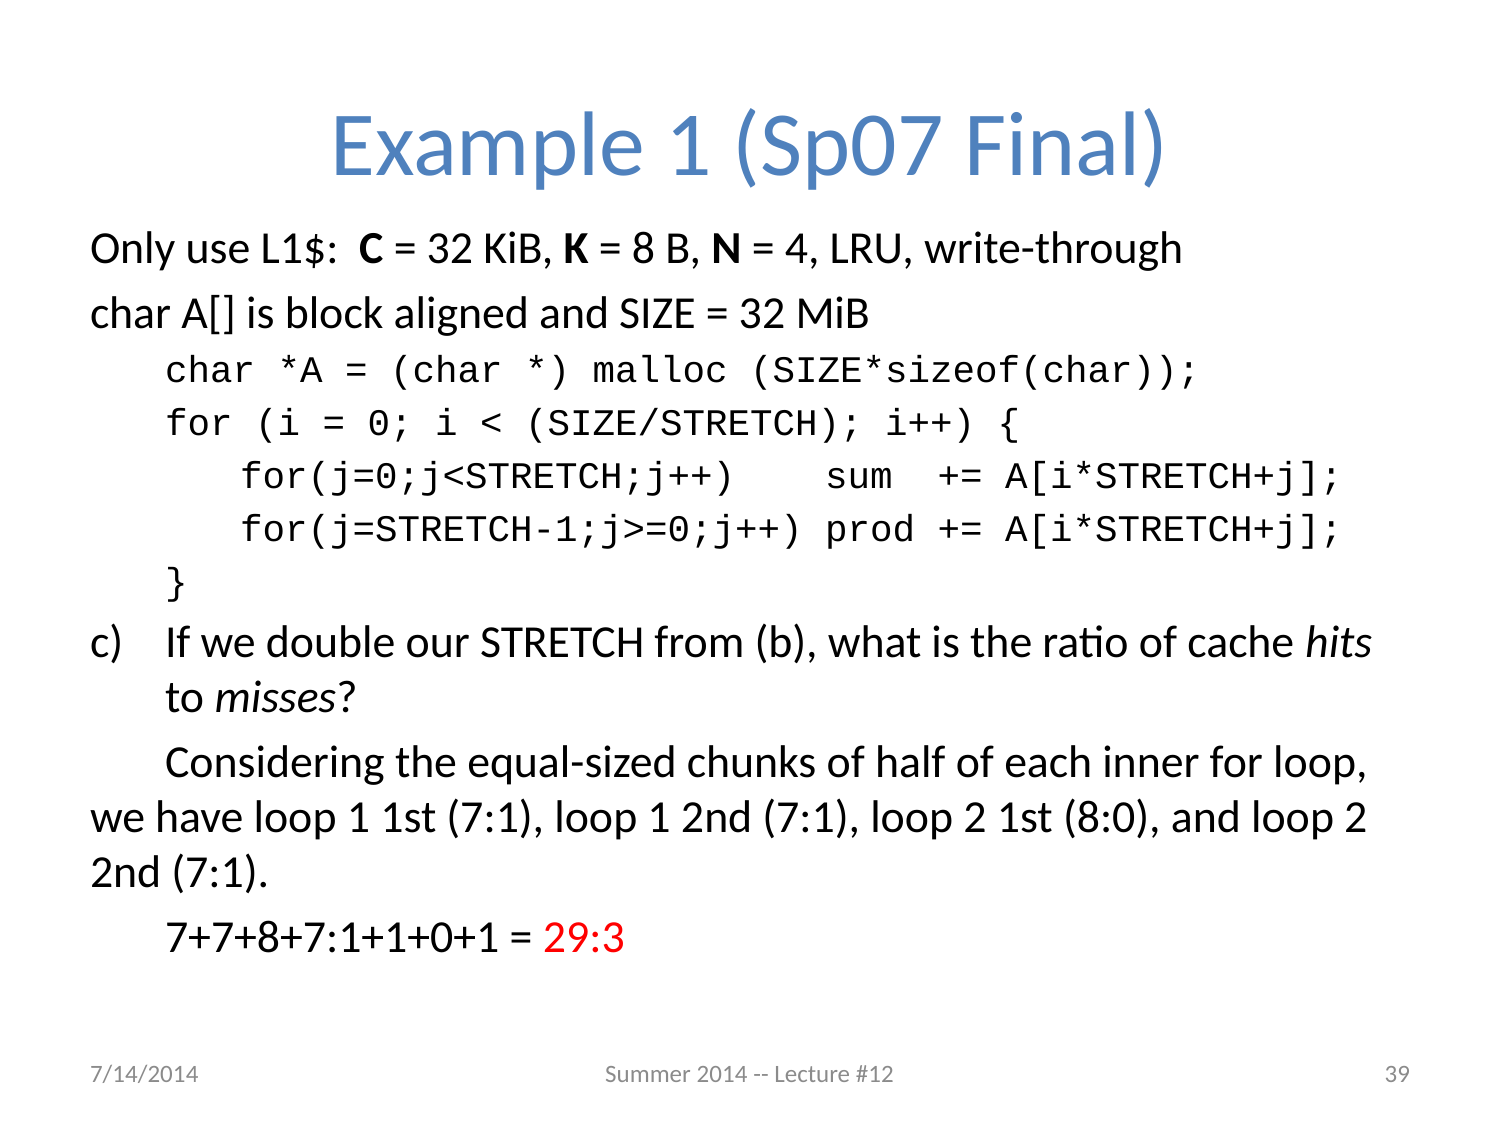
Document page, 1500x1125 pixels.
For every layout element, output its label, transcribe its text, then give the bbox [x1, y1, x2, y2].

title Example 1 (Sp07 Final) [75, 45, 1425, 210]
list Only use L1$: C = 32 KiB, K = 8 B, N = 4, LRU, write-through char A[] is block aligned and SIZE = 32 MiB char *A = (char *) malloc (SIZE*sizeof(char)); for (i = 0; i < (SIZE/STRETCH); i++) { for(j=0;j<STRETCH;j++) sum += A[i*STRETCH+j]; for(j=STRETCH-1;j>=0;j++) prod += A[i*STRETCH+j]; } If we double our STRETCH from (b), what is the ratio of cache hits to misses? Considering the equal-sized chunks of half of each inner for loop, we have loop 1 1st (7:1), loop 1 2nd (7:1), loop 2 1st (8:0), and loop 2 2nd (7:1). 7+7+8+7:1+1+0+1 = 29:3 [75, 210, 1425, 1065]
footer Summer 2014 -- Lecture #12 [512, 1042, 988, 1103]
slide_number 7/14/2014 [75, 1042, 425, 1103]
slide_number <number> [1074, 1042, 1425, 1103]
